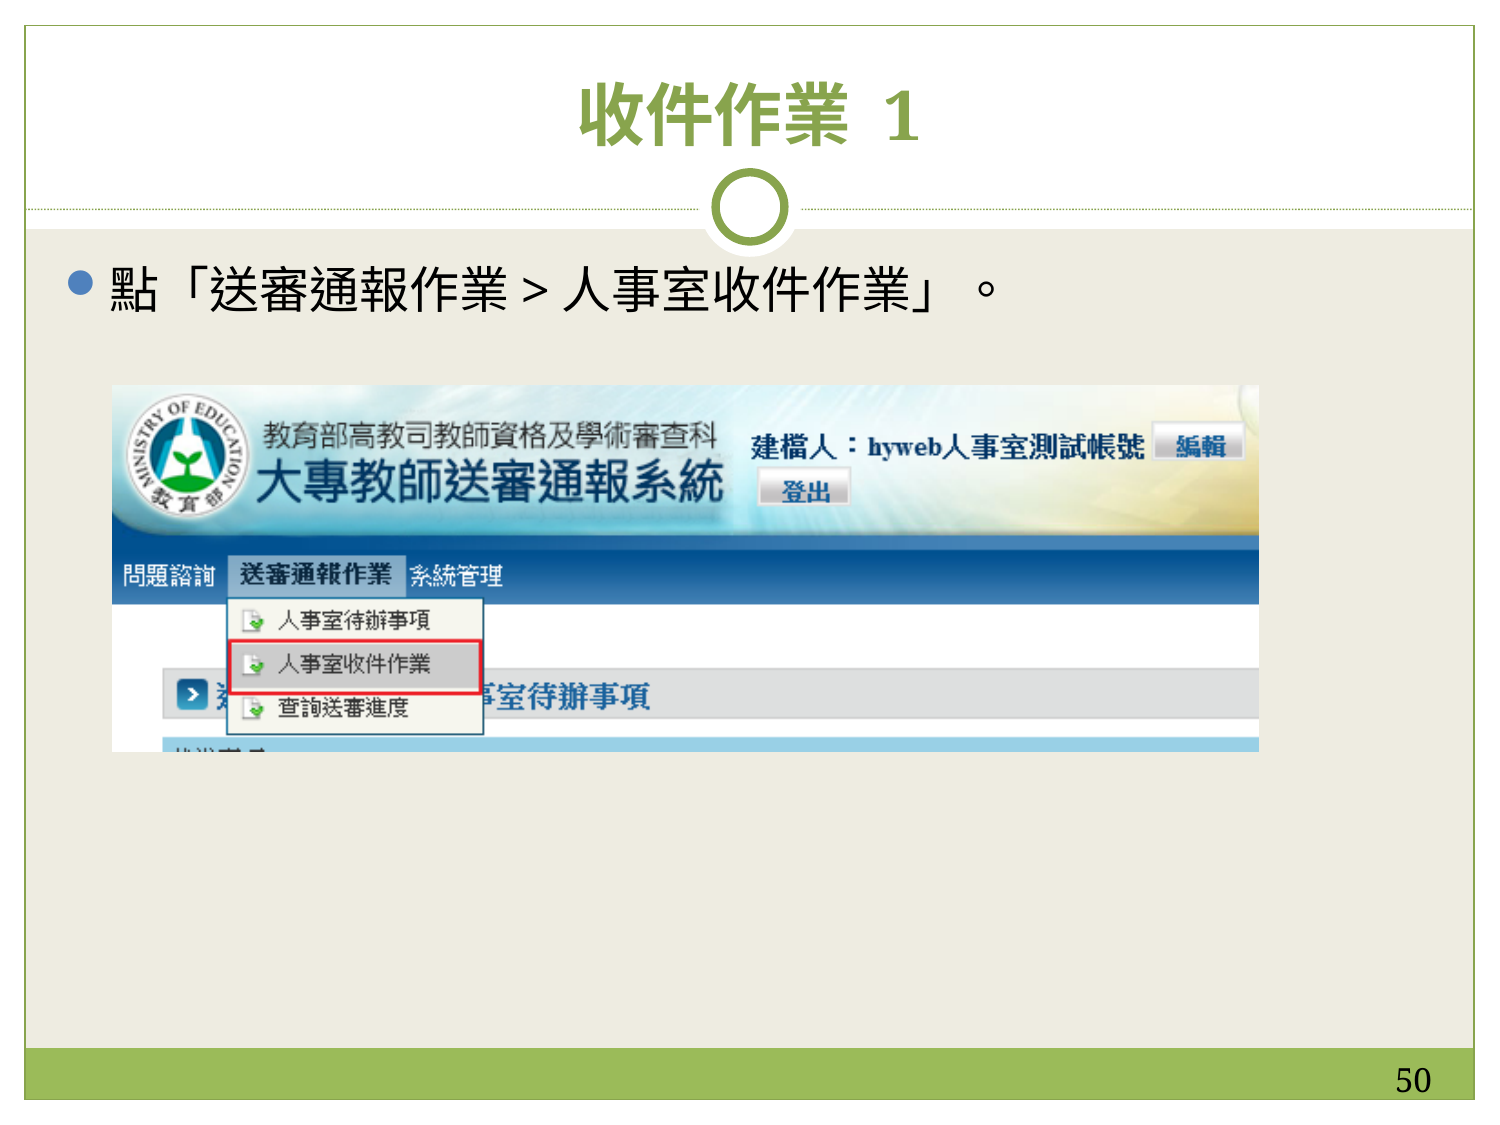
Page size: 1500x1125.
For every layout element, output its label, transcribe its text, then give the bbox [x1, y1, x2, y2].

list 點「送審通報作業>人事室收件作業」。 [49, 250, 1445, 1001]
text_box [1376, 1045, 1452, 1118]
picture [112, 385, 1259, 752]
title 收件作業 1 [49, 37, 1450, 162]
